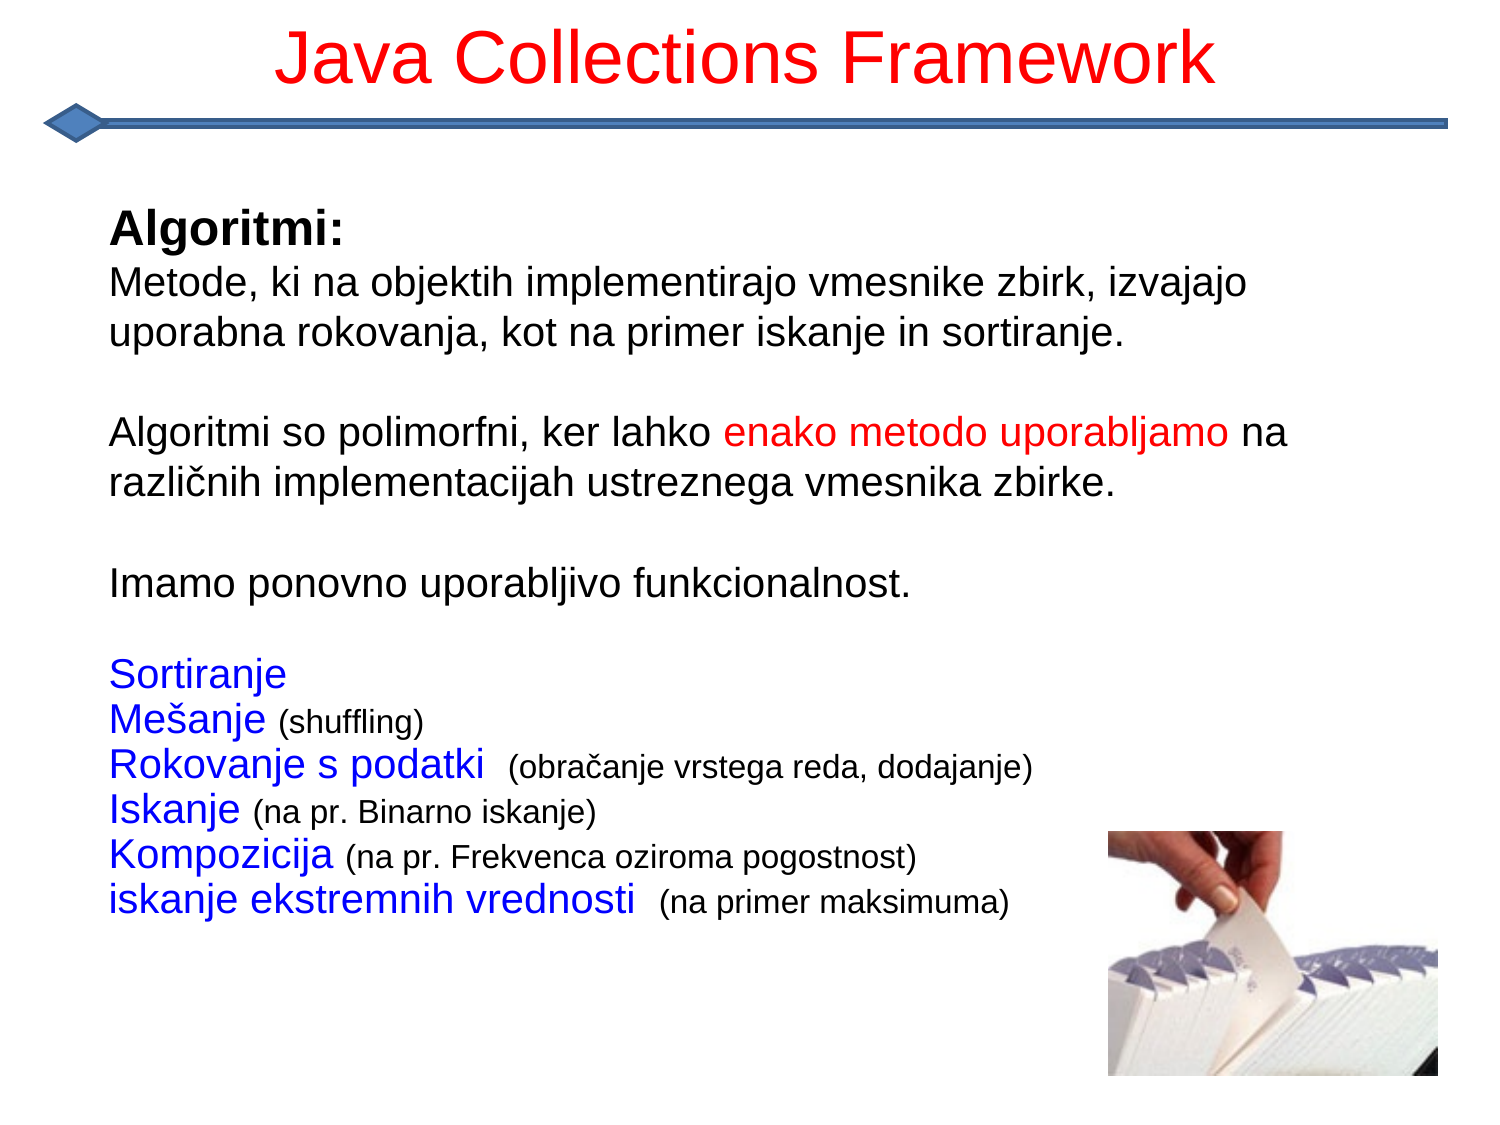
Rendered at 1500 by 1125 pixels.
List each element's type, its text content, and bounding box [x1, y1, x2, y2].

text_box Algoritmi: Metode, ki na objektih implementirajo vmesnike zbirk, izvajajo uporabna rokovanja, kot na primer iskanje in sortiranje. Algoritmi so polimorfni, ker lahko enako metodo uporabljamo na različnih implementacijah ustreznega vmesnika zbirke. Imamo ponovno uporabljivo funkcionalnost. [93, 187, 1418, 614]
title Java Collections Framework [70, 0, 1421, 108]
text_box Sortiranje Mešanje (shuffling) Rokovanje s podatki (obračanje vrstega reda, dodajanje) Iskanje (na pr. Binarno iskanje) Kompozicija (na pr. Frekvenca oziroma pogostnost) iskanje ekstremnih vrednosti (na primer maksimuma) [93, 644, 1137, 930]
picture [1108, 831, 1438, 1076]
